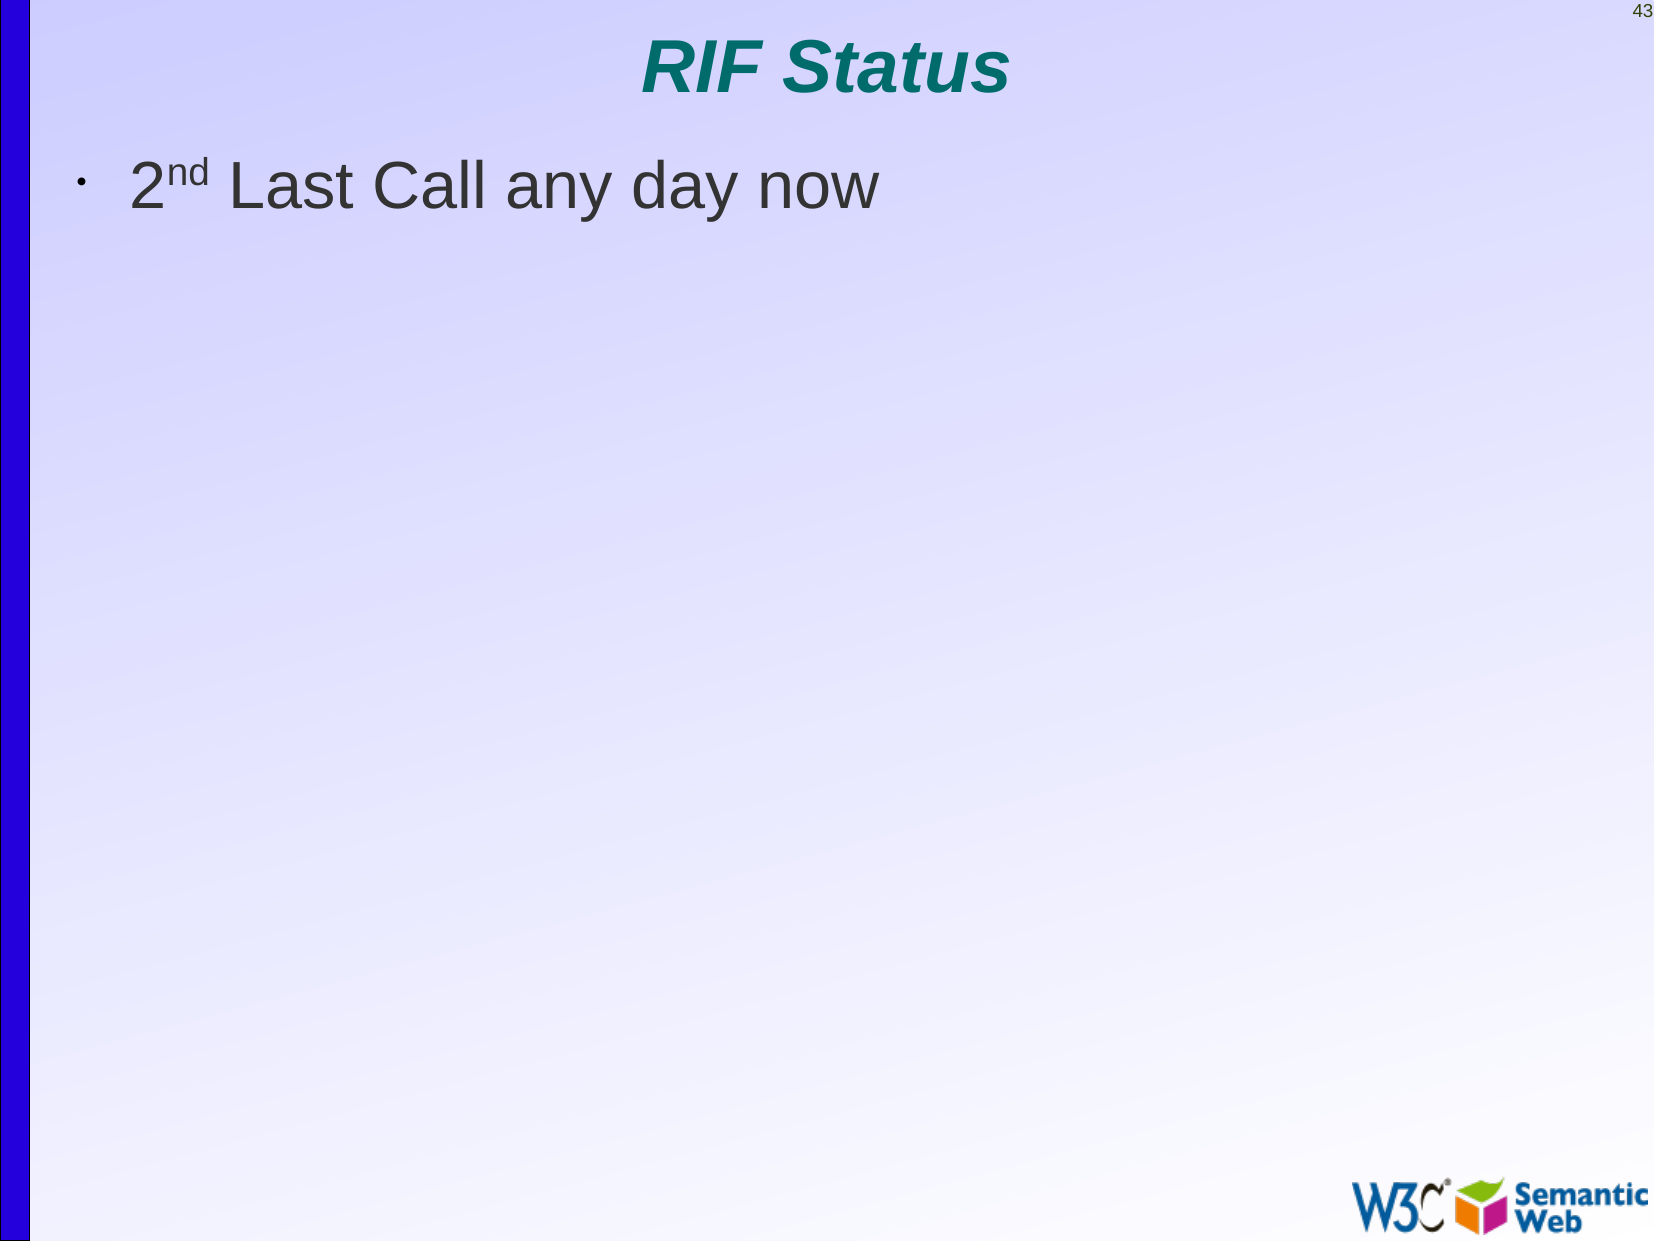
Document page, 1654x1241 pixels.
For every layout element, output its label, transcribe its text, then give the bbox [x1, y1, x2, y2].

picture [1352, 1175, 1648, 1235]
title RIF Status [0, 5, 1654, 125]
list 2nd Last Call any day now [59, 147, 1642, 1134]
